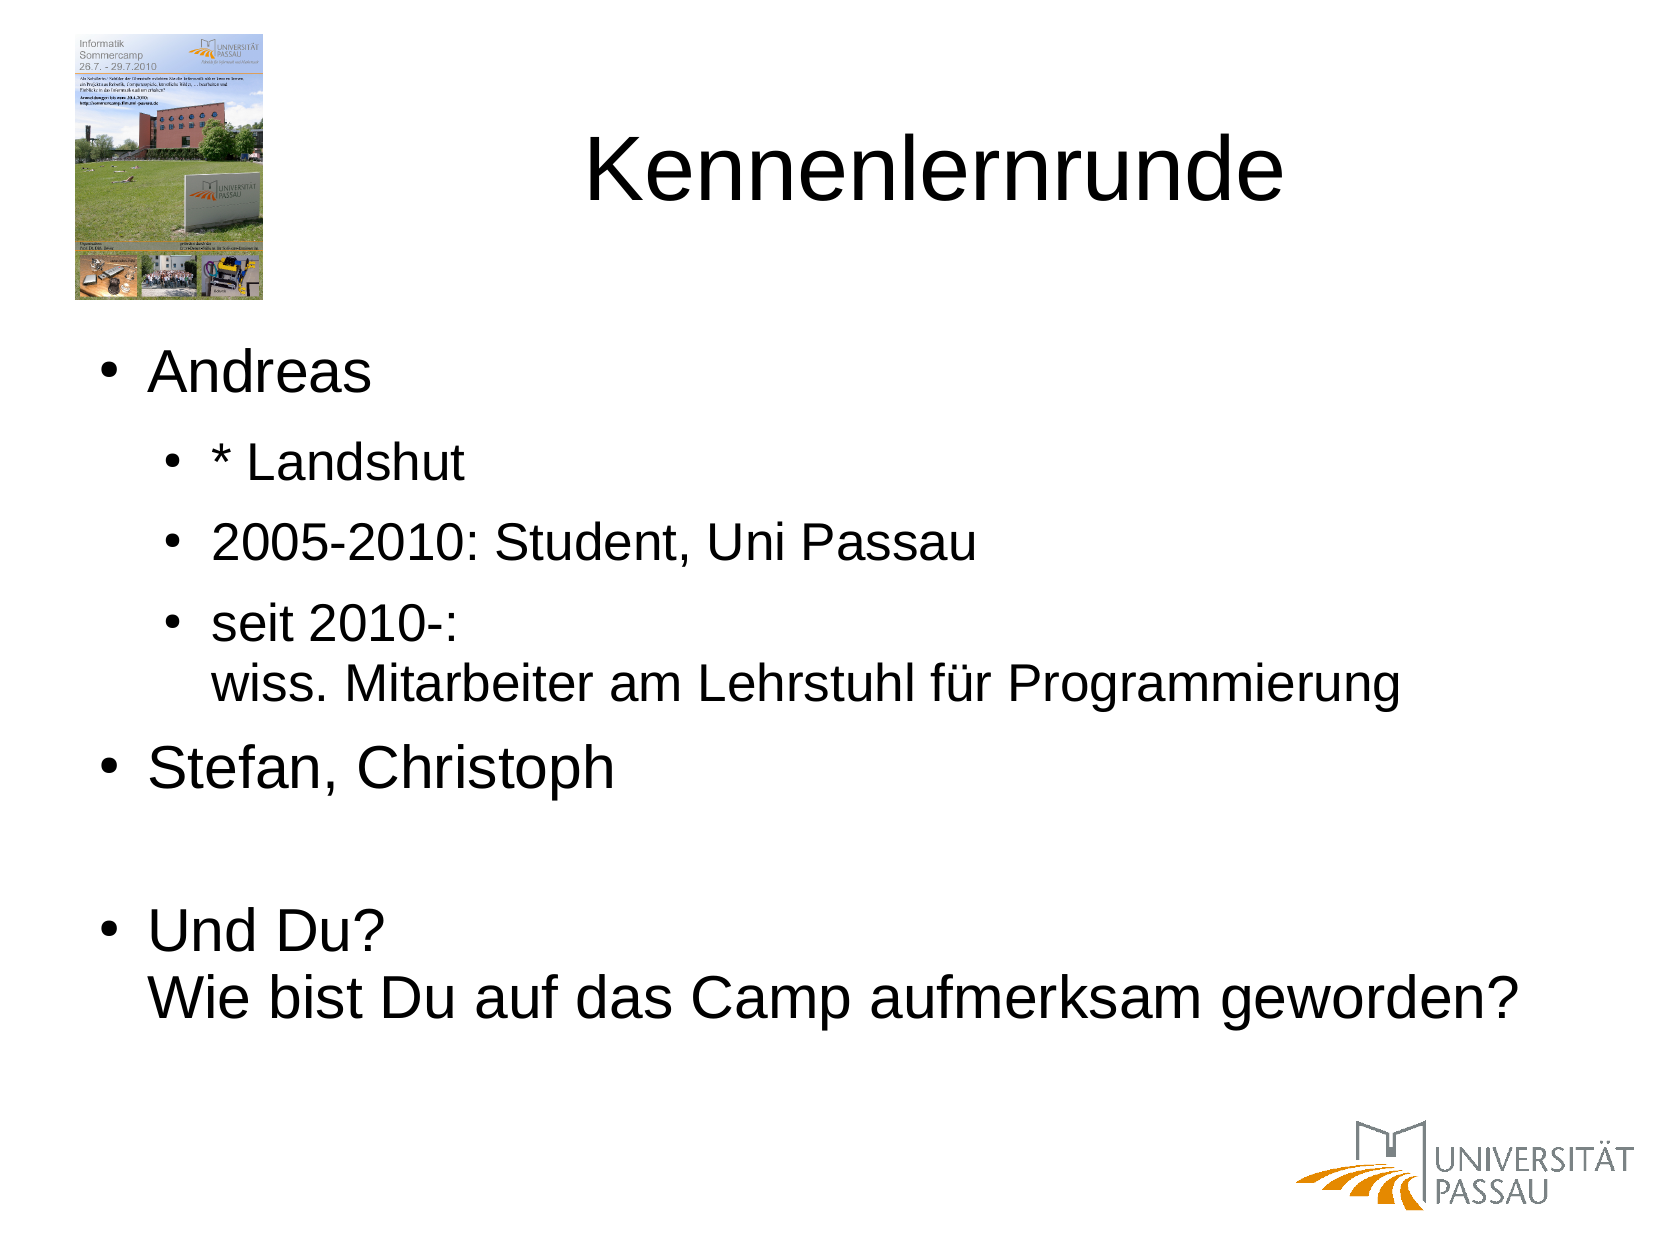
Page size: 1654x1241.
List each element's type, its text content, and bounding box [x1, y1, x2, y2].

picture [75, 34, 263, 300]
picture [1295, 1120, 1634, 1211]
list Andreas * Landshut 2005-2010: Student, Uni Passau seit 2010-: wiss. Mitarbeiter am Lehrstuhl für Programmierung Stefan, Christoph Und Du? Wie bist Du auf das Camp aufmerksam geworden? [82, 337, 1571, 1088]
title Kennenlernrunde [300, 37, 1571, 301]
